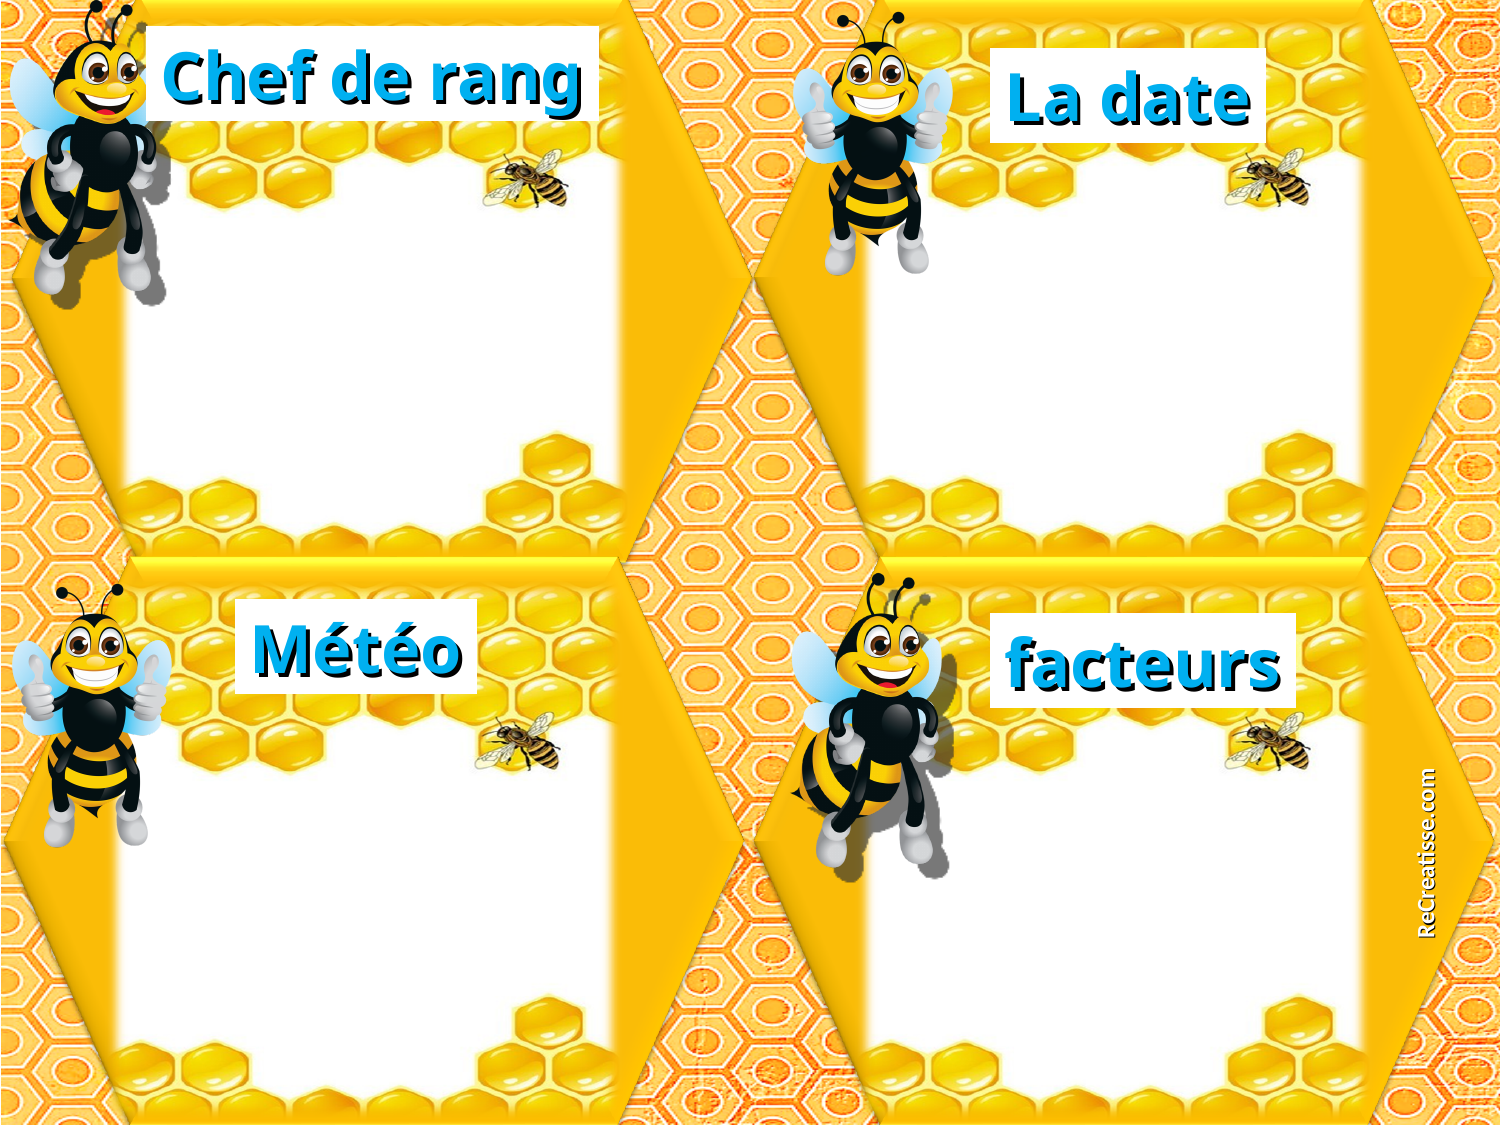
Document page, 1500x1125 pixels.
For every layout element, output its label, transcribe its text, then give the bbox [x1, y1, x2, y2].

text_box Météo [235, 599, 477, 694]
picture [0, 0, 1500, 1125]
text_box facteurs [990, 613, 1296, 708]
text_box ReCreatisse.com [1402, 753, 1447, 954]
text_box La date [990, 48, 1266, 143]
text_box Chef de rang [146, 26, 599, 121]
